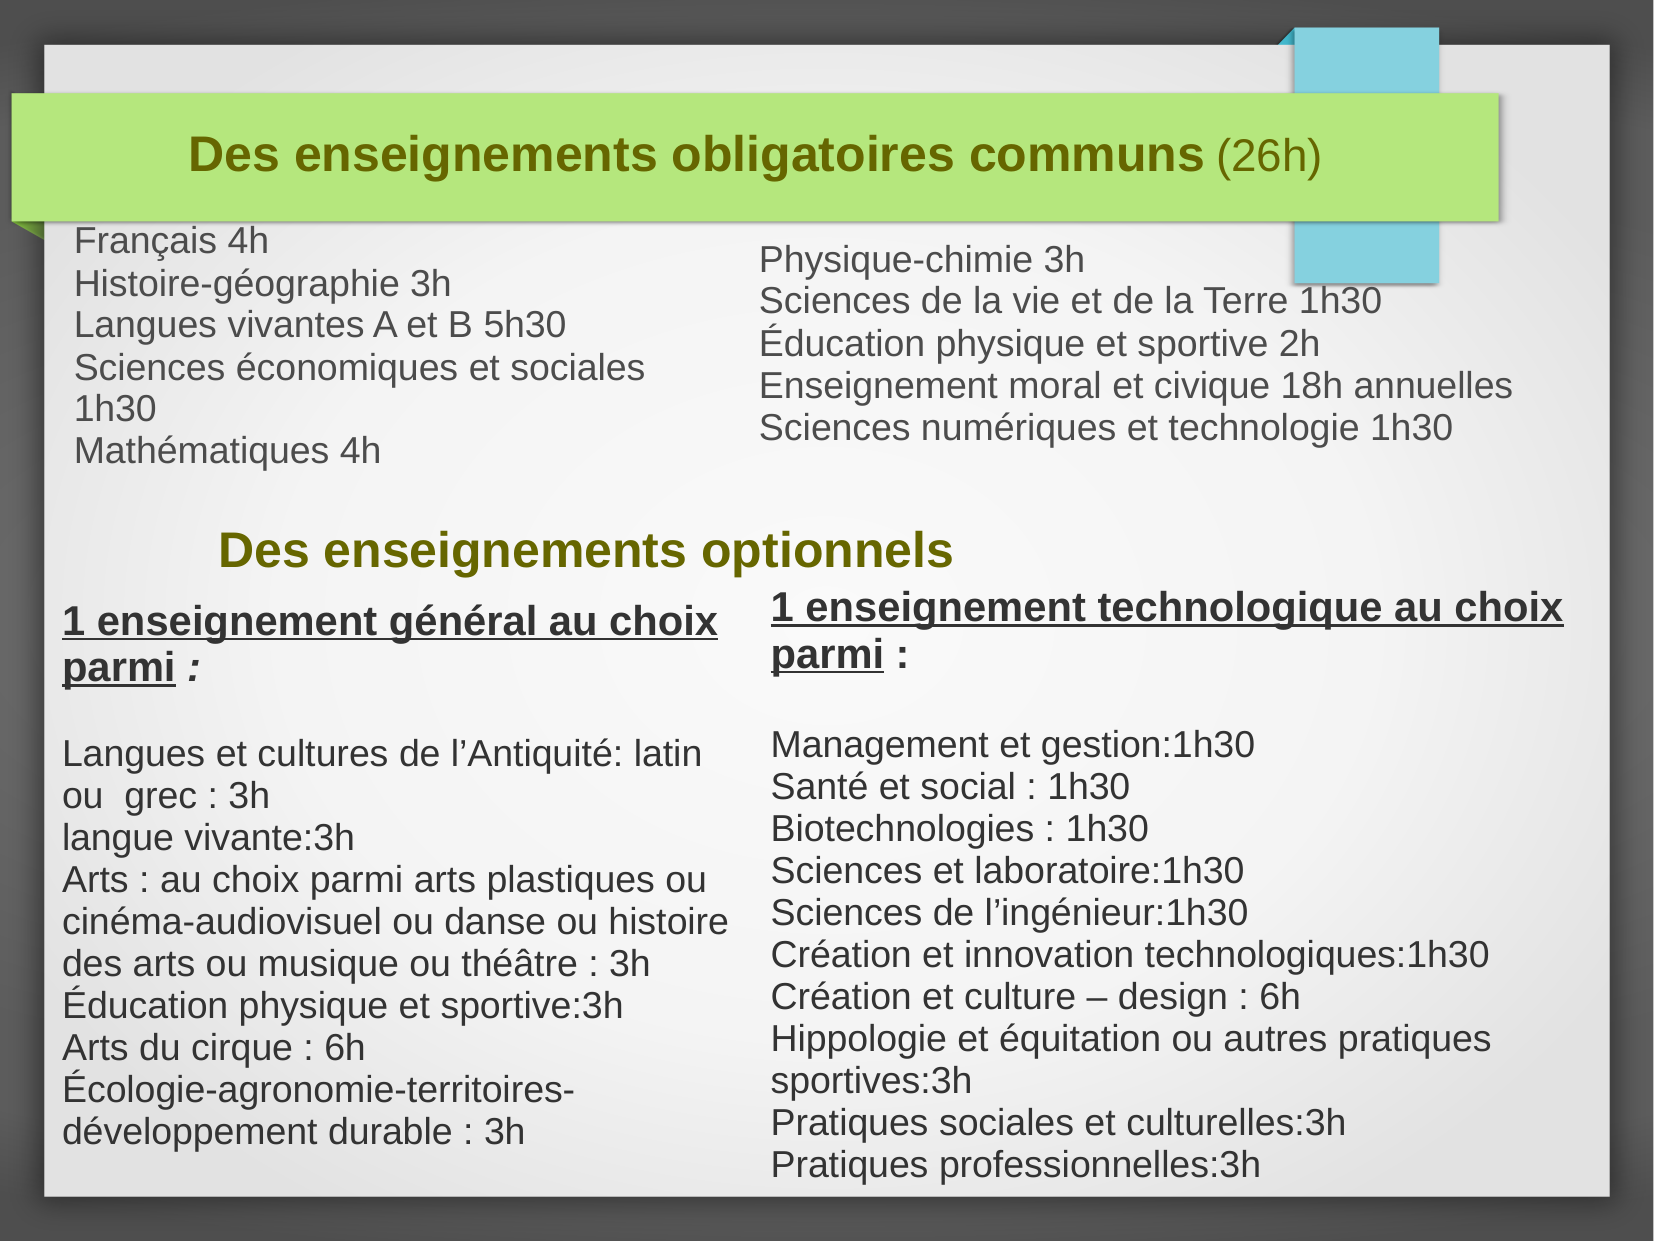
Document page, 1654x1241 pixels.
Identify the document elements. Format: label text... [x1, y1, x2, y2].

text_box Physique-chimie 3h Sciences de la vie et de la Terre 1h30 Éducation physique et sportive 2h Enseignement moral et civique 18h annuelles Sciences numériques et technologie 1h30 [744, 230, 1560, 461]
text_box 1 enseignement technologique au choix parmi : Management et gestion:1h30 Santé et social : 1h30 Biotechnologies : 1h30 Sciences et laboratoire:1h30 Sciences de l’ingénieur:1h30 Création et innovation technologiques:1h30 Création et culture – design : 6h Hippologie et équitation ou autres pratiques sportives:3h Pratiques sociales et culturelles:3h Pratiques professionnelles:3h [768, 593, 1595, 1196]
text_box Français 4h Histoire-géographie 3h Langues vivantes A et B 5h30 Sciences économiques et sociales 1h30 Mathématiques 4h [59, 212, 745, 515]
text_box Des enseignements optionnels [35, 522, 1607, 593]
text_box Des enseignements obligatoires communs (26h) [0, 118, 1512, 191]
text_box 1 enseignement général au choix parmi : Langues et cultures de l’Antiquité: latin ou grec : 3h langue vivante:3h Arts : au choix parmi arts plastiques ou cinéma-audiovisuel ou danse ou histoire des arts ou musique ou théâtre : 3h Éducation physique et sportive:3h Arts du cirque : 6h Écologie-agronomie-territoires-développement durable : 3h [47, 593, 768, 1241]
picture [0, 0, 1654, 1241]
